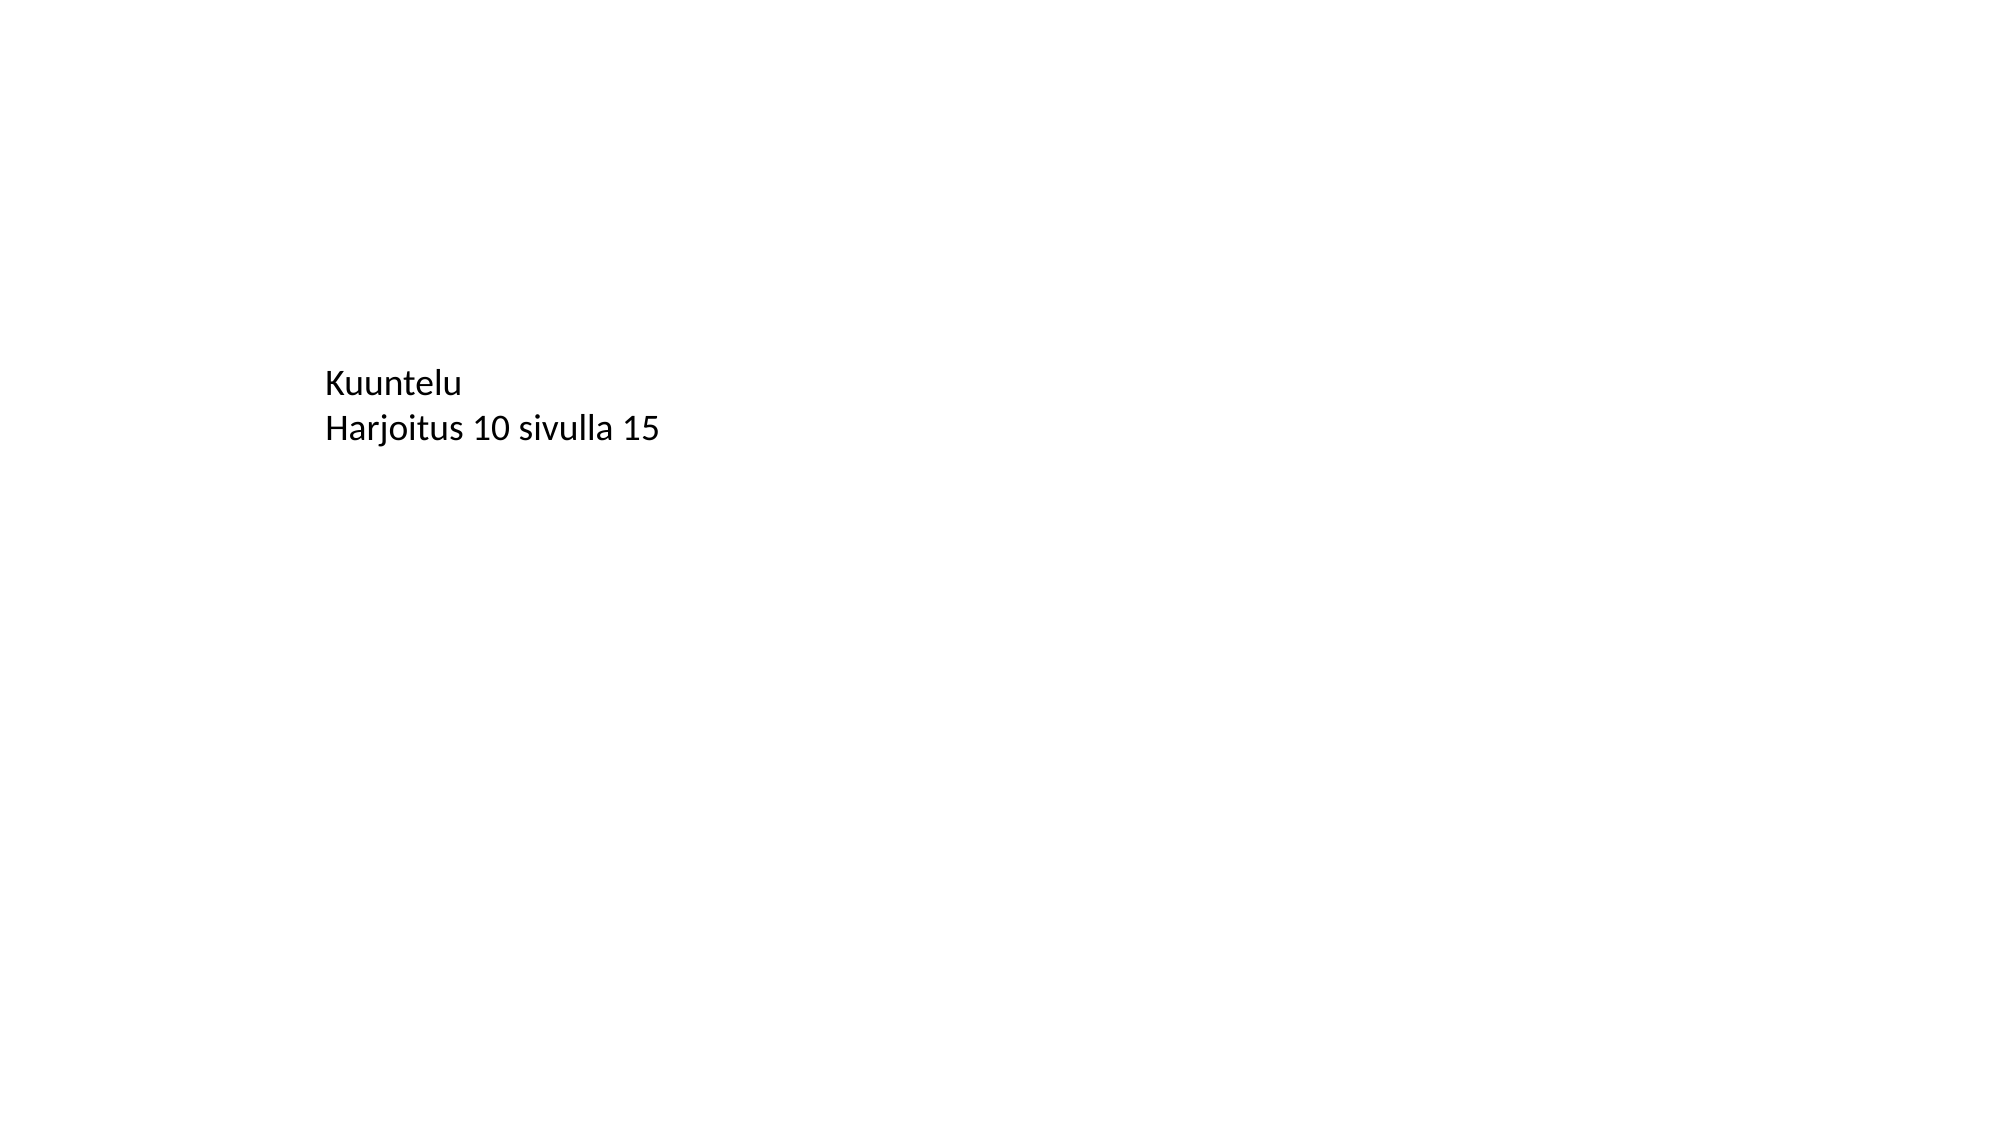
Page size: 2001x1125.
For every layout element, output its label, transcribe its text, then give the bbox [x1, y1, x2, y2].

text_box Kuuntelu Harjoitus 10 sivulla 15 [310, 350, 680, 457]
